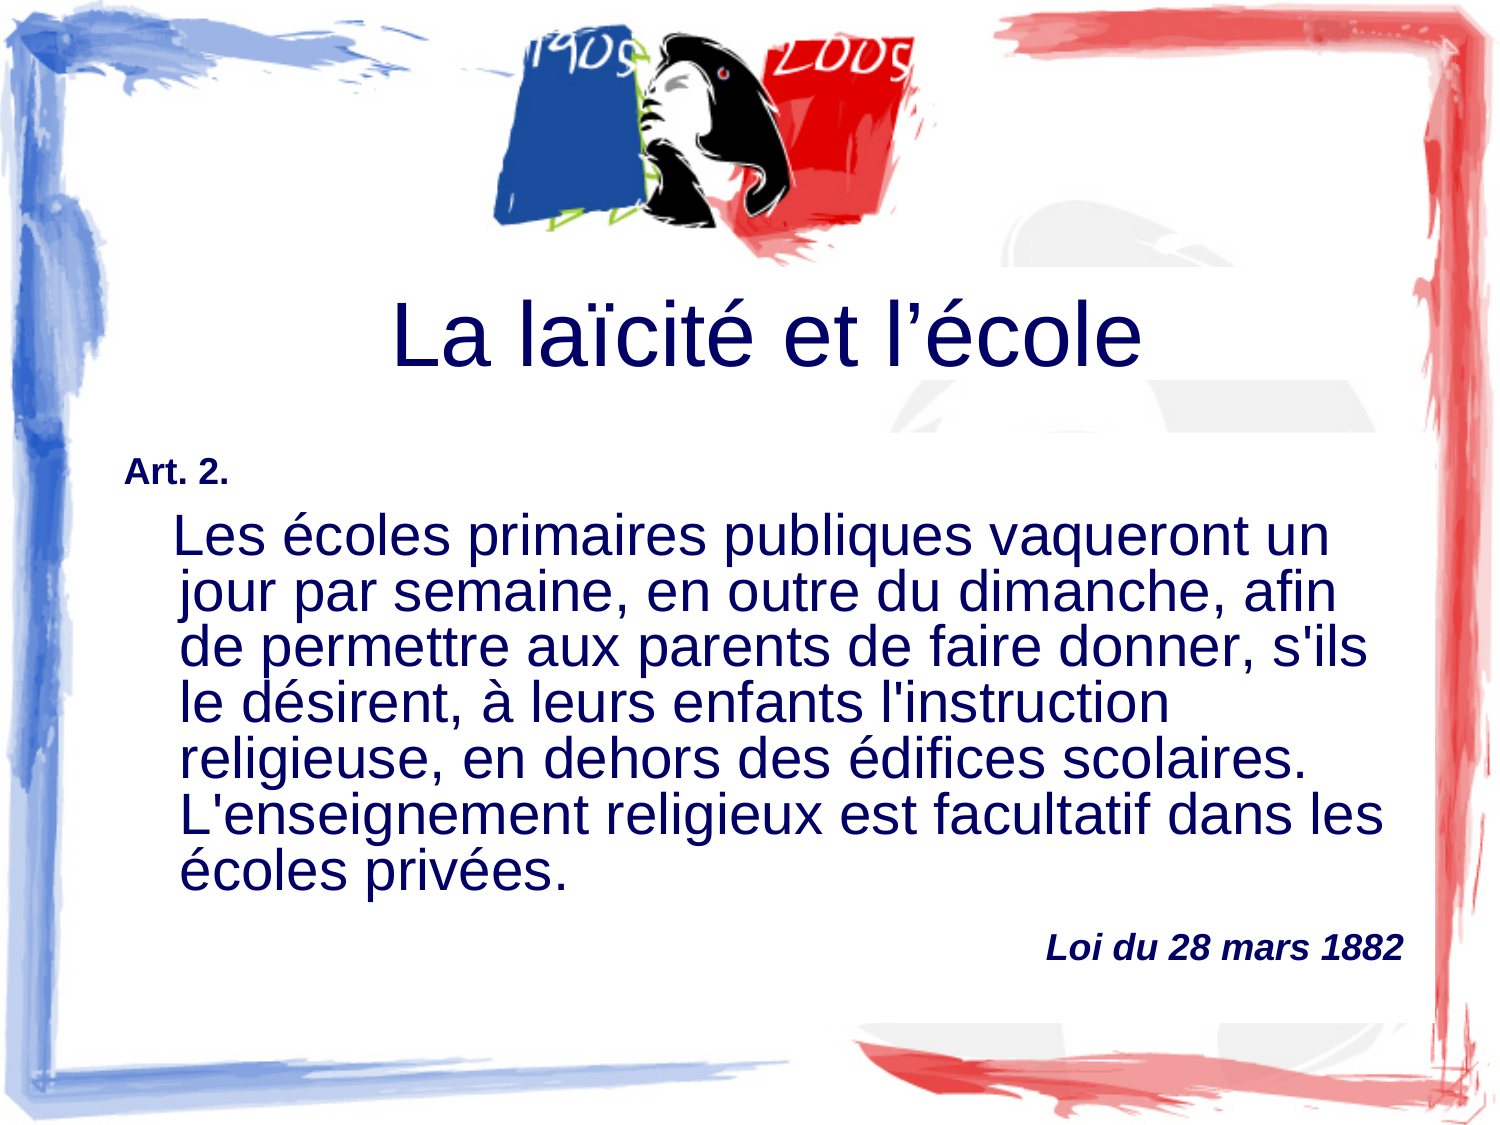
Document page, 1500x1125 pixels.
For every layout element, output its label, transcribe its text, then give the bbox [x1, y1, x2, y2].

picture [0, 0, 1500, 1125]
title La laïcité et l’école [171, 267, 1365, 380]
list Art. 2. Les écoles primaires publiques vaqueront un jour par semaine, en outre du dimanche, afin de permettre aux parents de faire donner, s'ils le désirent, à leurs enfants l'instruction religieuse, en dehors des édifices scolaires. L'enseignement religieux est facultatif dans les écoles privées. Loi du 28 mars 1882 [108, 432, 1436, 1024]
